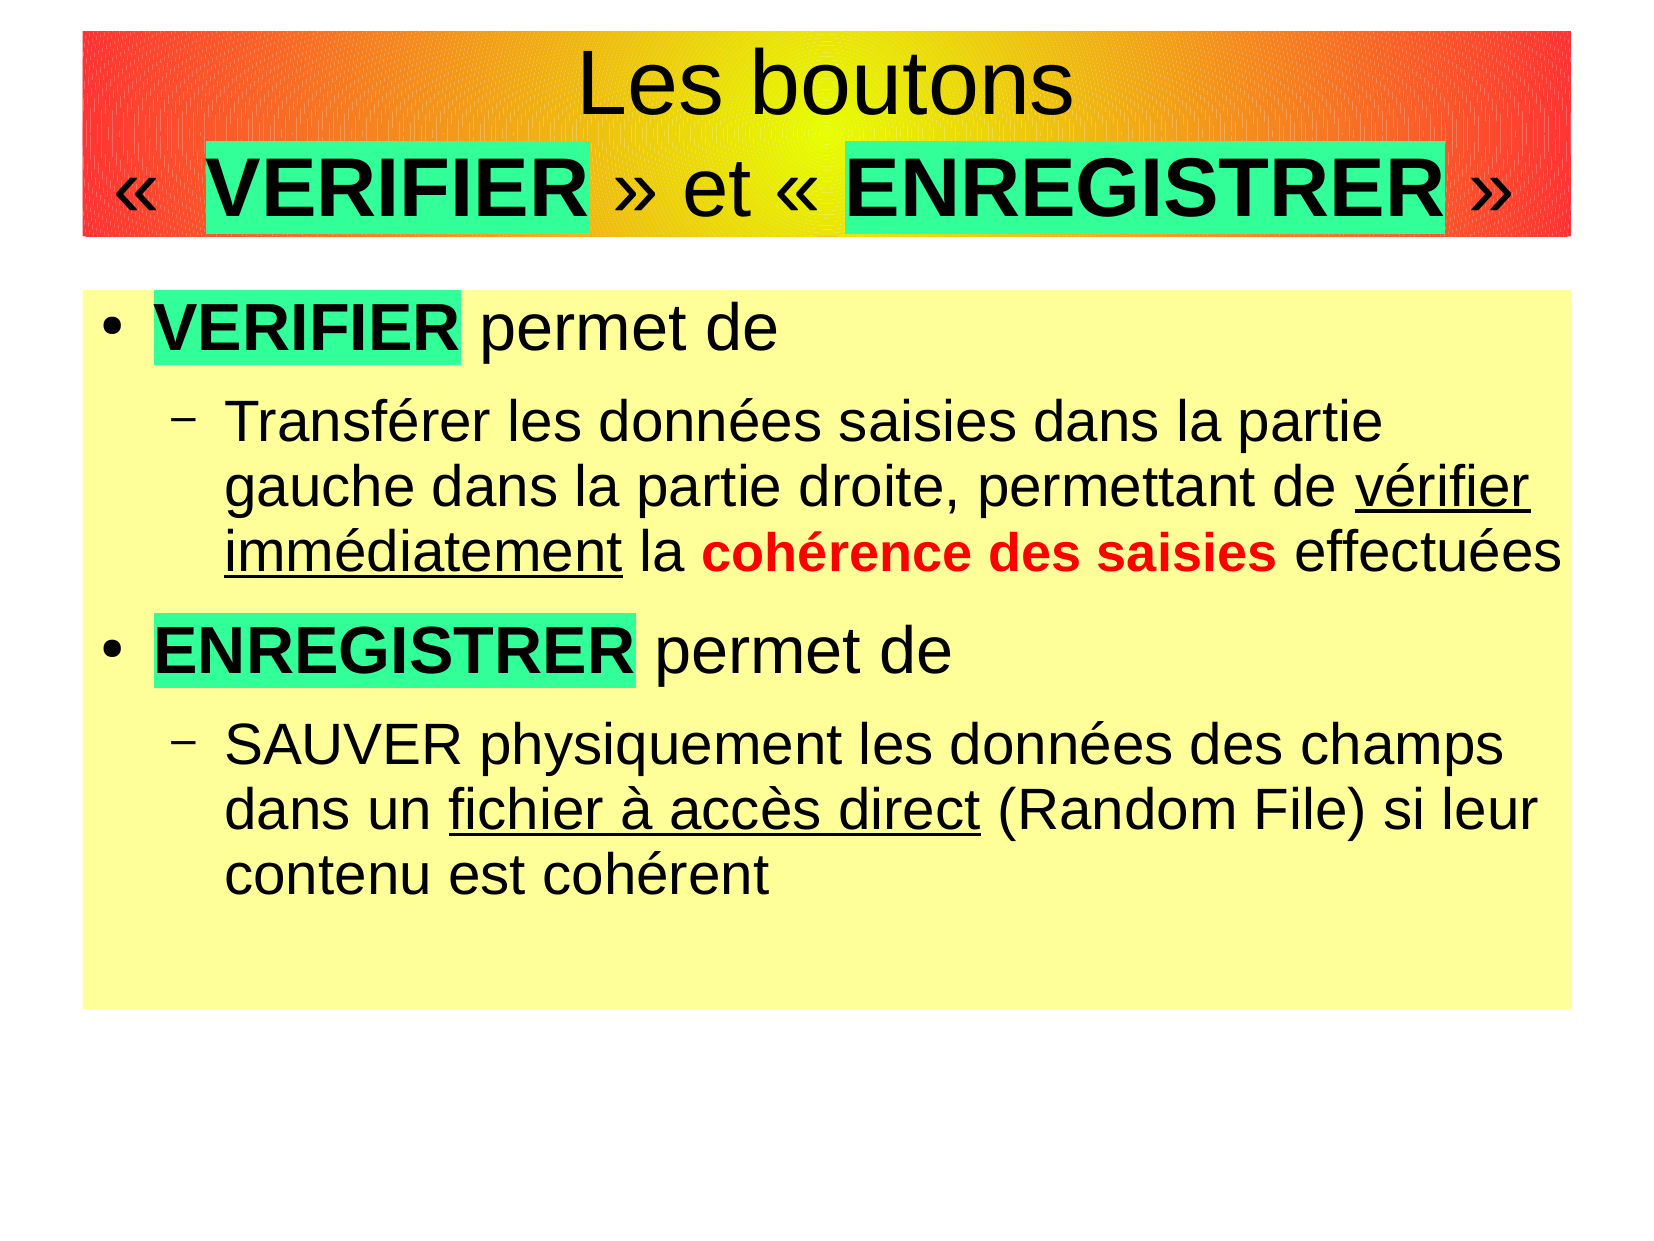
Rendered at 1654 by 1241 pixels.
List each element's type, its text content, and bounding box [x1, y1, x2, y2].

title Les boutons « VERIFIER » et « ENREGISTRER » [82, 31, 1571, 237]
list VERIFIER permet de Transférer les données saisies dans la partie gauche dans la partie droite, permettant de vérifier immédiatement la cohérence des saisies effectuées ENREGISTRER permet de SAUVER physiquement les données des champs dans un fichier à accès direct (Random File) si leur contenu est cohérent [82, 290, 1571, 1010]
